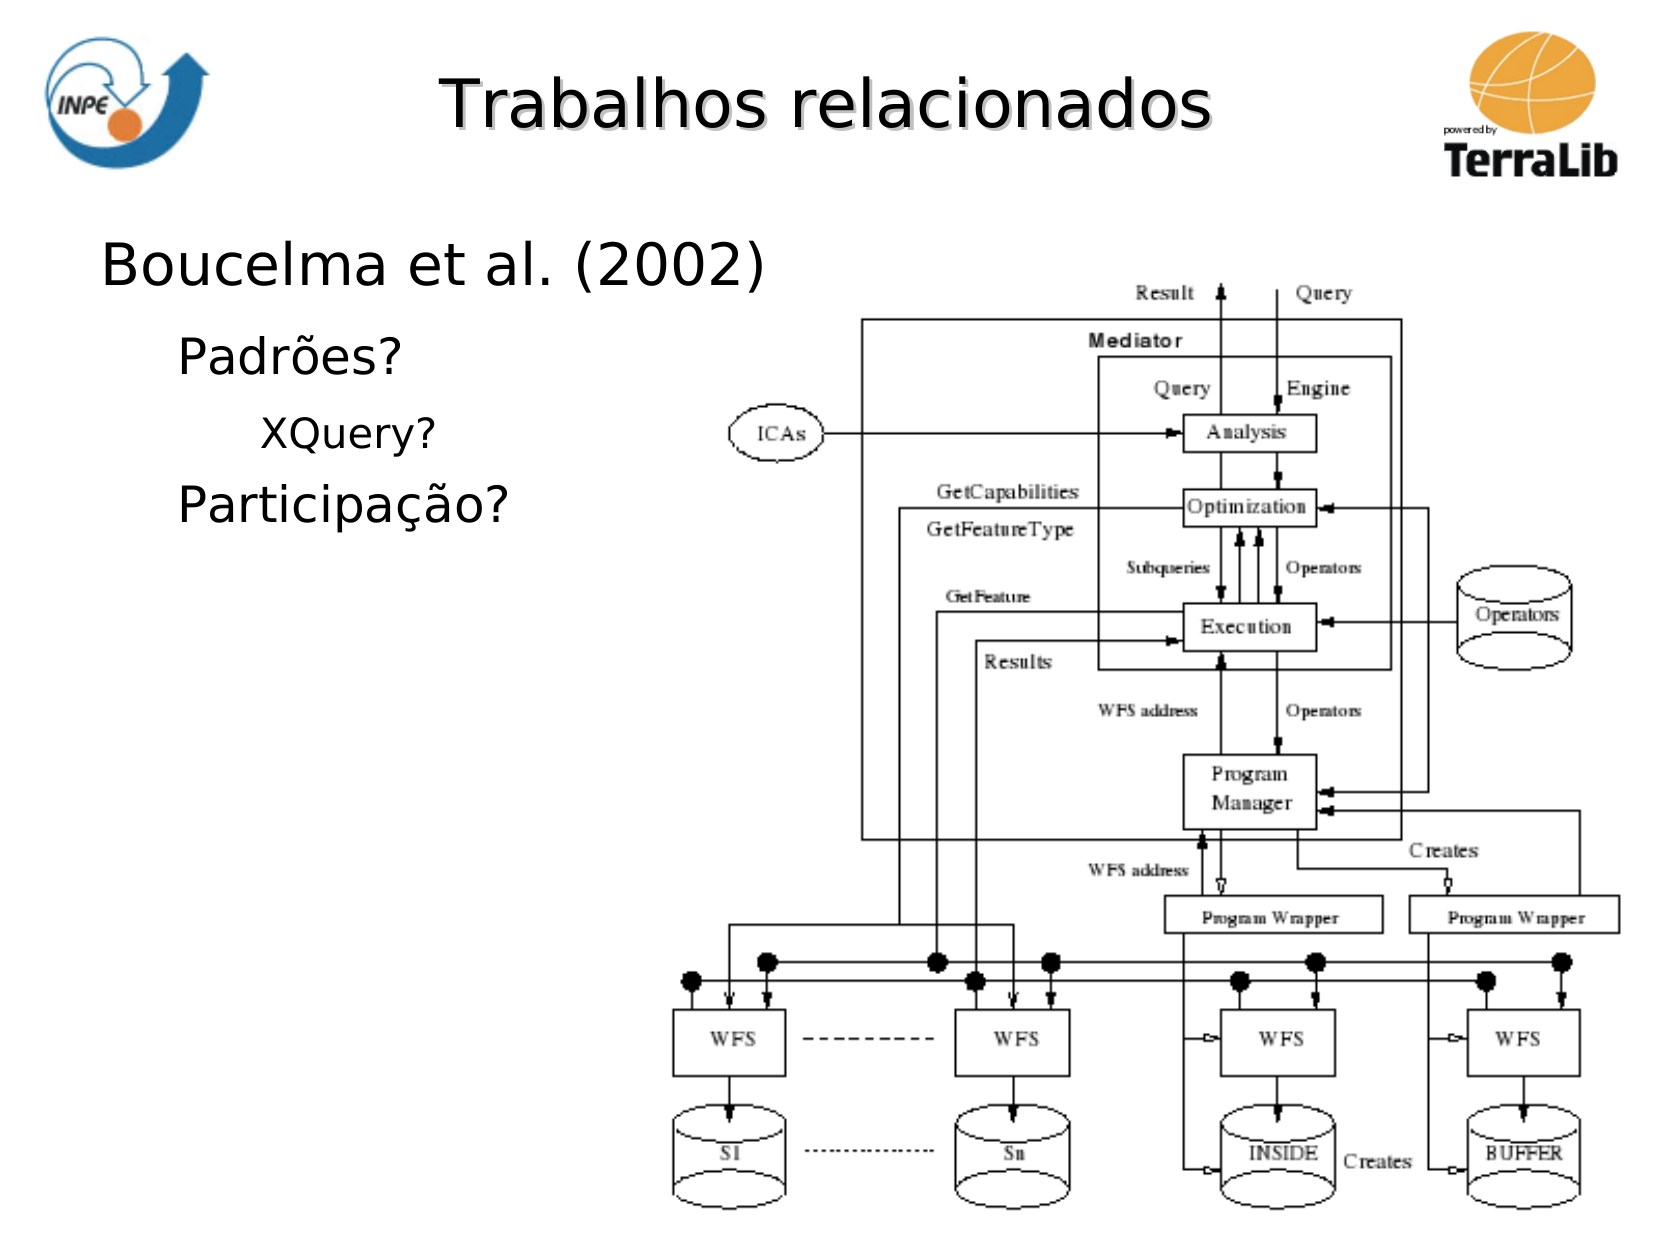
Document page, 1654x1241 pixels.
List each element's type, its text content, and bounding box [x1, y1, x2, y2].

title Trabalhos relacionados [206, 25, 1447, 184]
picture [1447, 29, 1619, 178]
picture [35, 29, 206, 178]
list Boucelma et al. (2002) Padrões? XQuery? Participação? [82, 231, 1571, 1035]
picture [648, 265, 1625, 1229]
